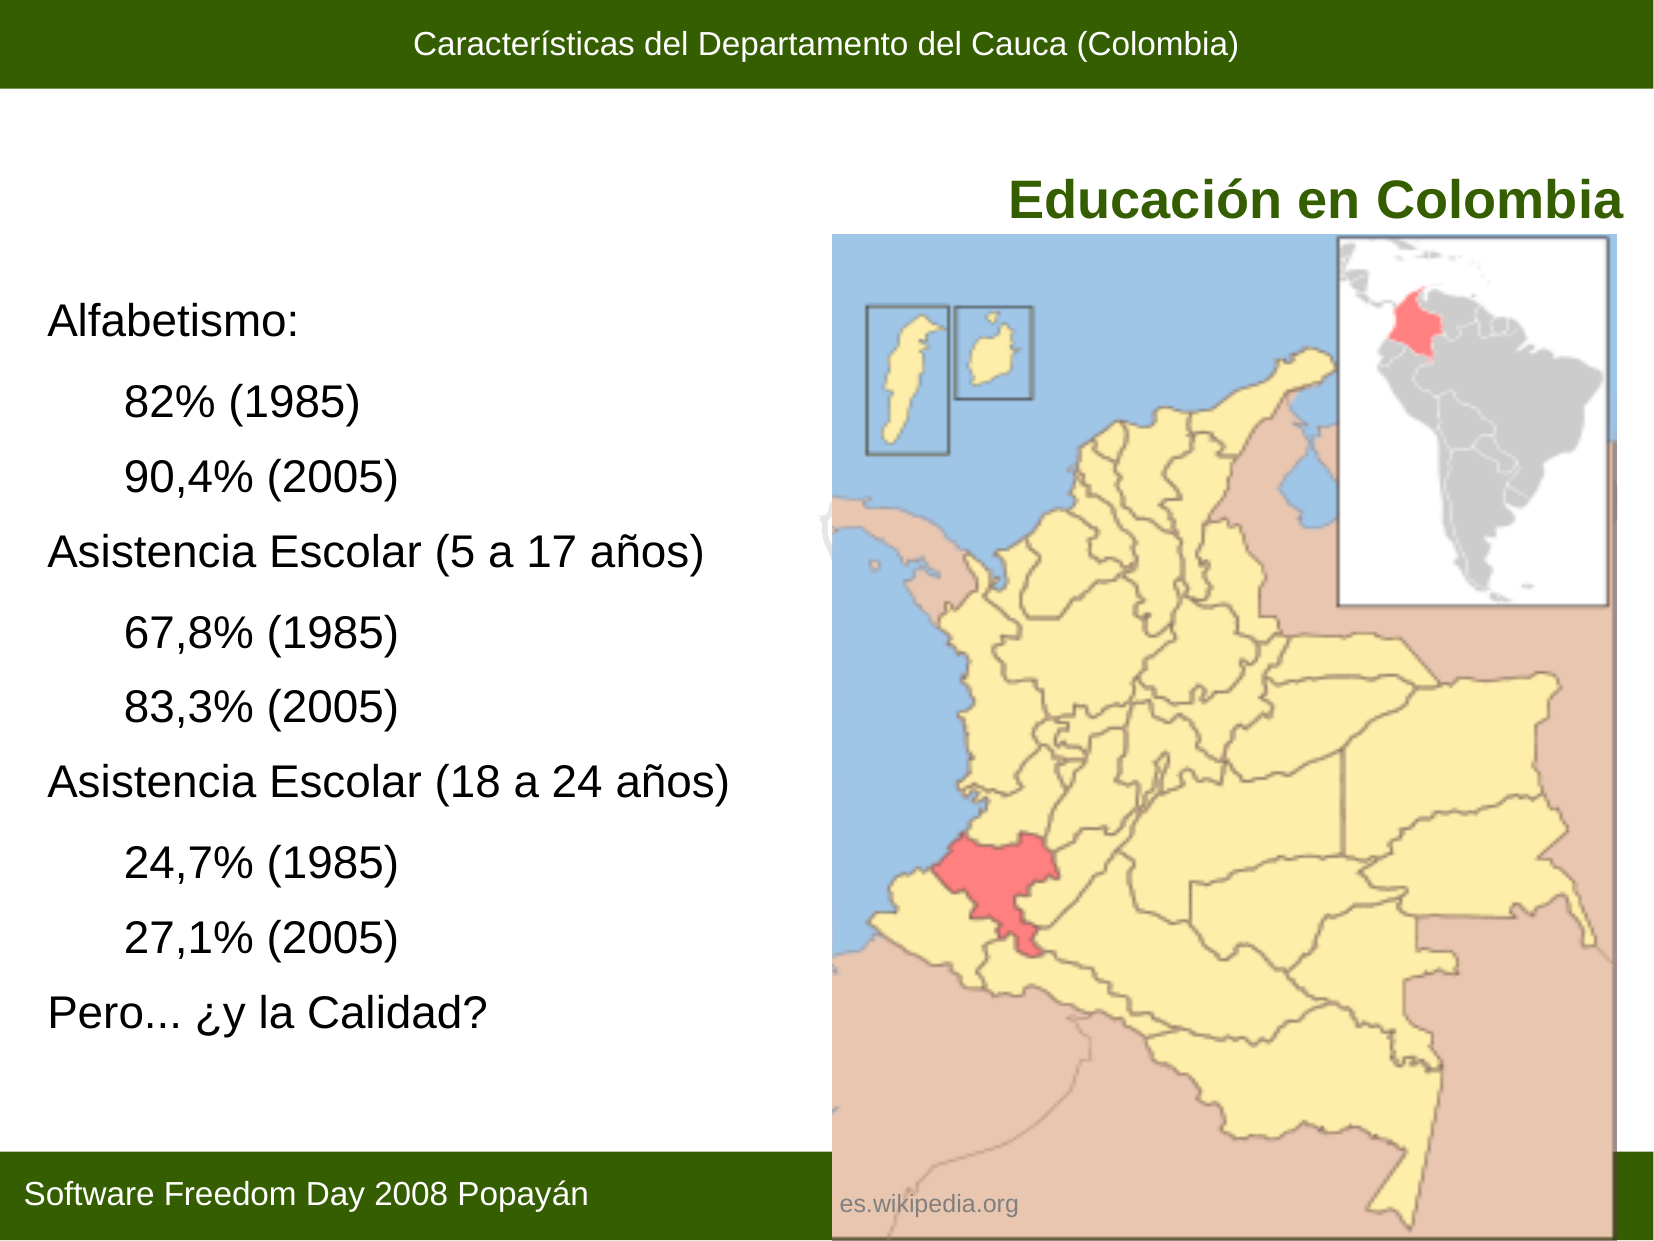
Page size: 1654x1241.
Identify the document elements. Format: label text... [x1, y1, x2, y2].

list Alfabetismo: 82% (1985) 90,4% (2005) Asistencia Escolar (5 a 17 años) 67,8% (1985) 83,3% (2005) Asistencia Escolar (18 a 24 años) 24,7% (1985) 27,1% (2005) Pero... ¿y la Calidad? [29, 295, 808, 1122]
title Educación en Colombia [147, 147, 1625, 252]
text_box es.wikipedia.org [839, 1189, 1017, 1218]
picture [832, 234, 1617, 1241]
